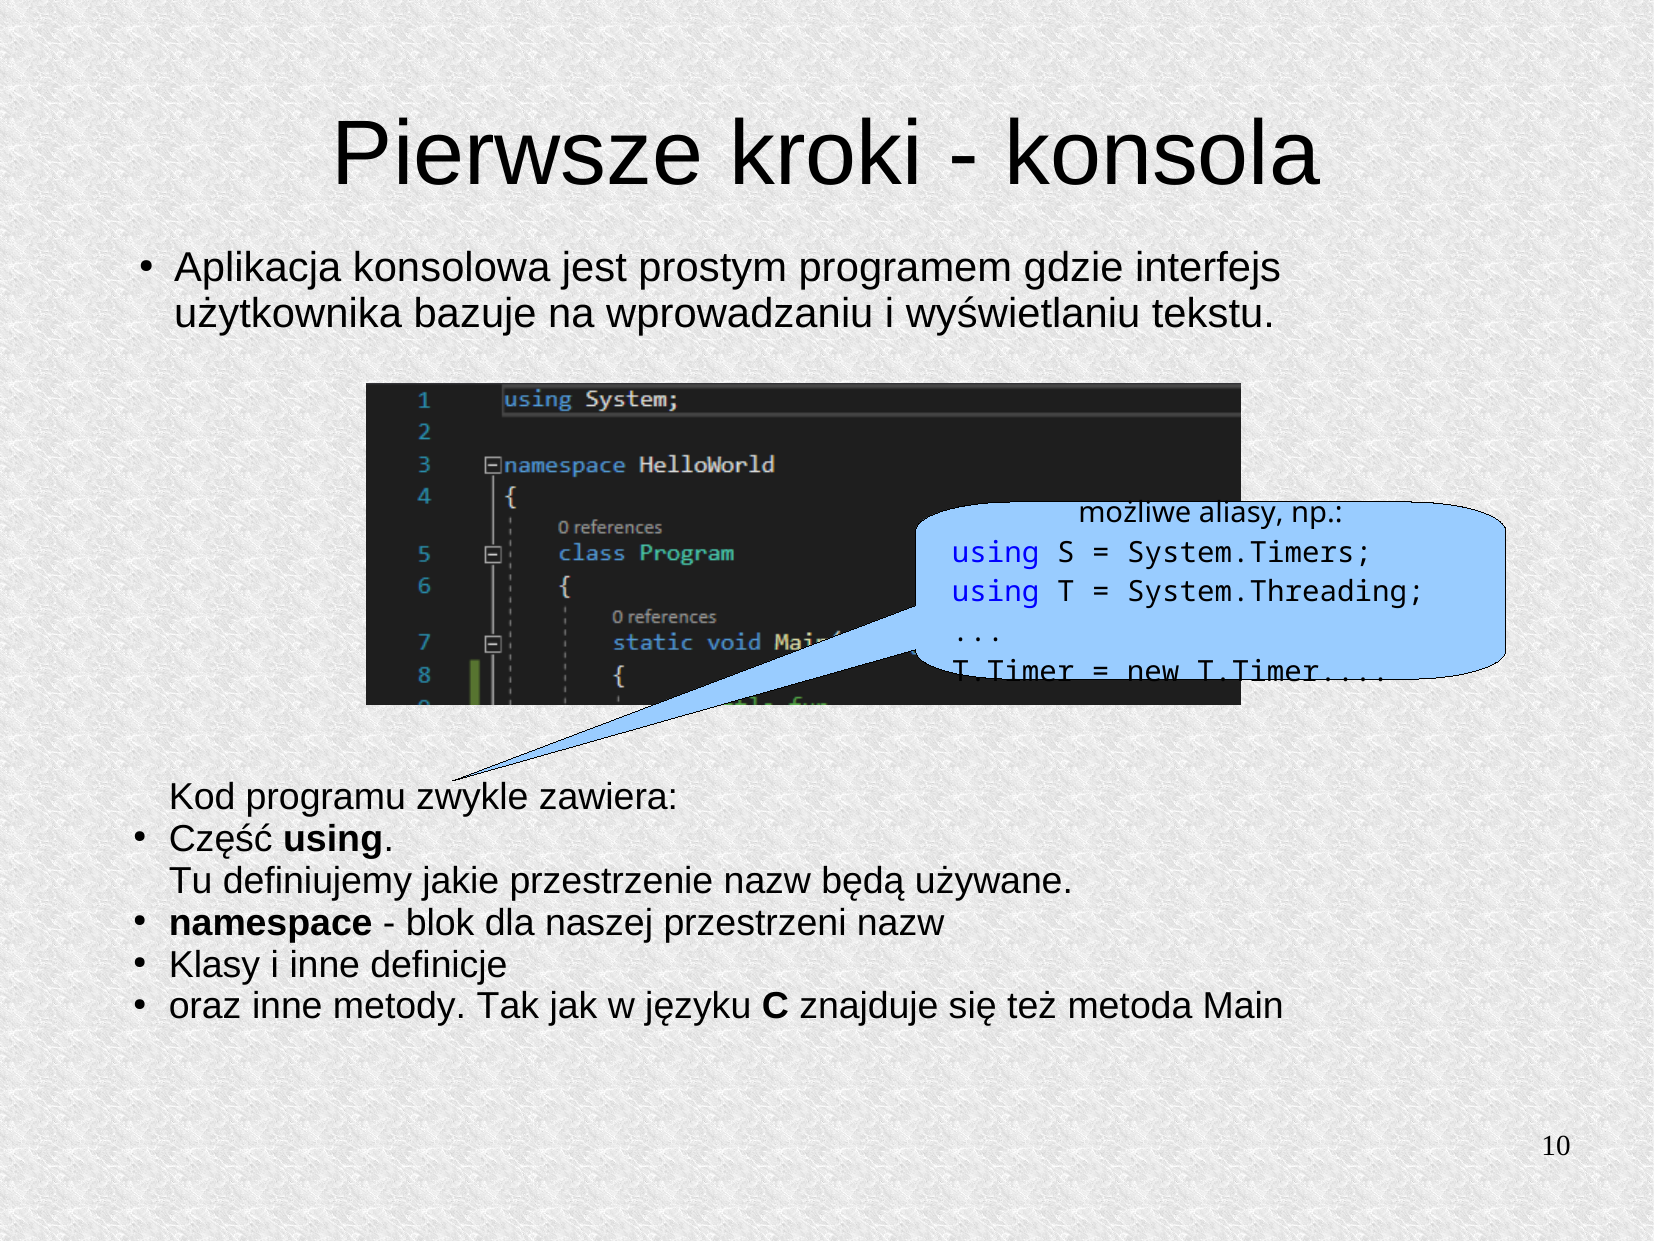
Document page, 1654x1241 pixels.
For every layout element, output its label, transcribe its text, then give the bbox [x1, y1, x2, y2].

text_box Kod programu zwykle zawiera: Część using. Tu definiujemy jakie przestrzenie nazw będą używane. namespace - blok dla naszej przestrzeni nazw Klasy i inne definicje oraz inne metody. Tak jak w języku C znajduje się też metoda Main [83, 767, 1359, 1035]
picture [0, 0, 1654, 1241]
text_box możliwe aliasy, np.: using S = System.Timers; using T = System.Threading; ... T.Timer = new T.Timer.... [452, 501, 1506, 781]
text_box Aplikacja konsolowa jest prostym programem gdzie interfejs użytkownika bazuje na wprowadzaniu i wyświetlaniu tekstu. [88, 236, 1536, 437]
title Pierwsze kroki - konsola [82, 49, 1571, 257]
